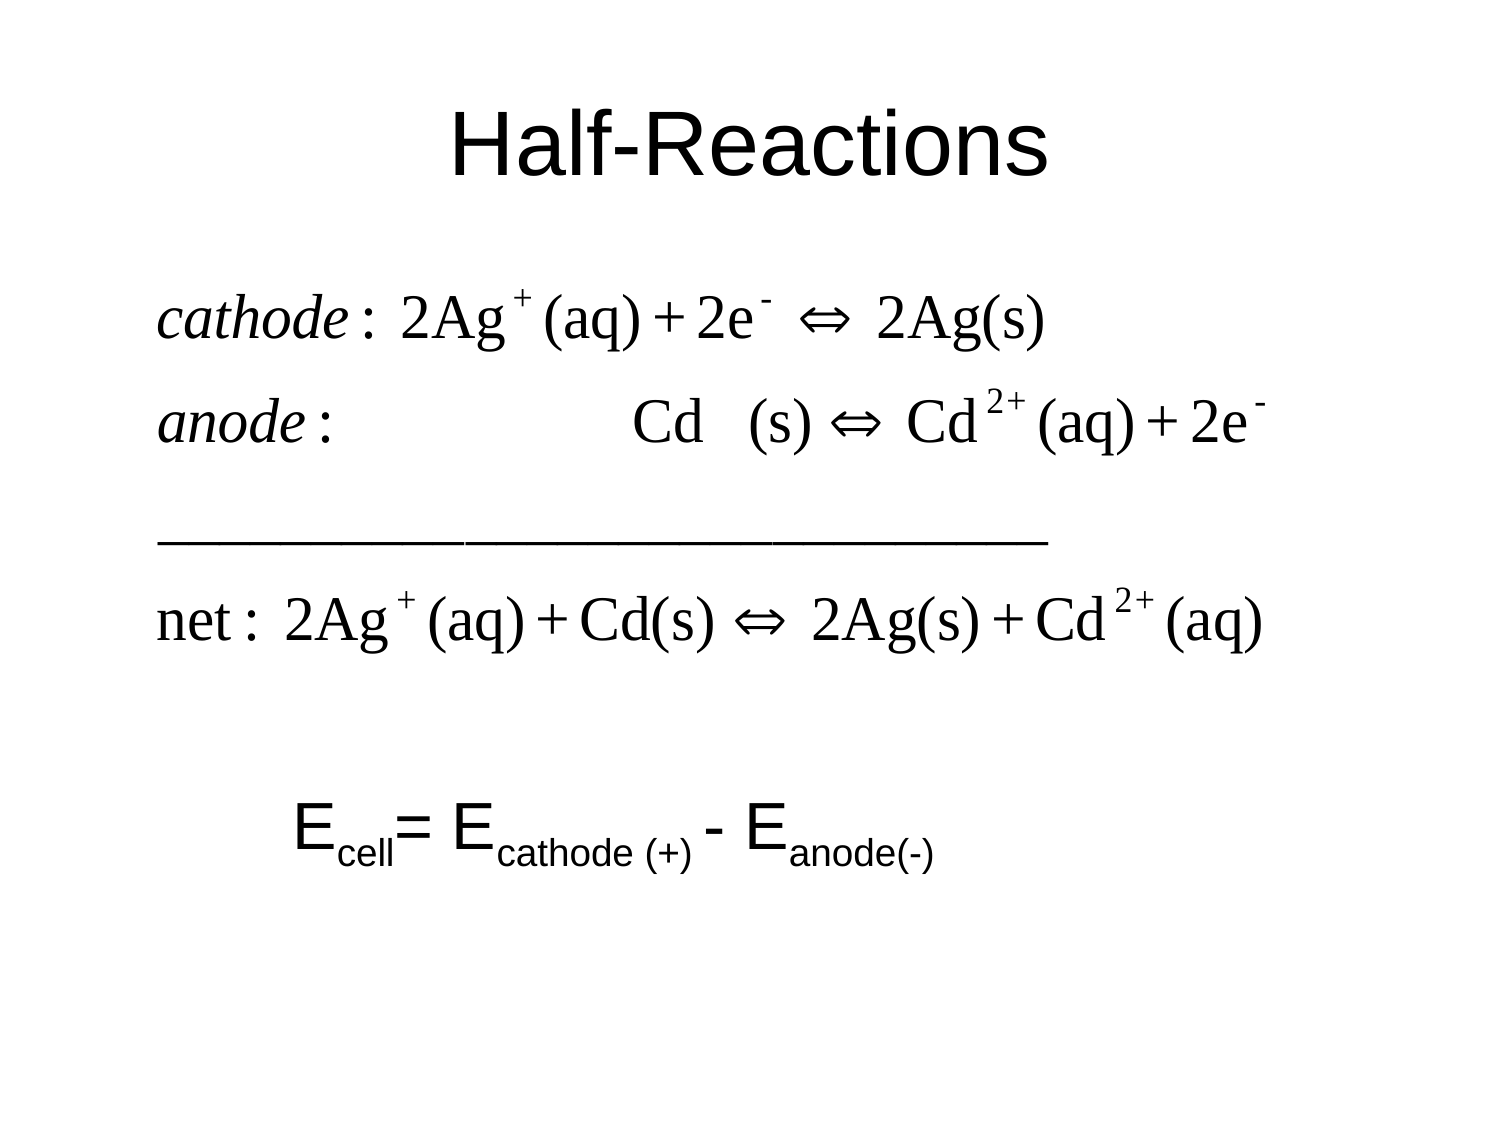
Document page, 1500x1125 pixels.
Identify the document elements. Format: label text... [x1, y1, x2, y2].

chart [147, 267, 1306, 670]
text_box Ecell= Ecathode (+) - Eanode(-) [277, 774, 1329, 882]
title Half-Reactions [75, 45, 1426, 233]
